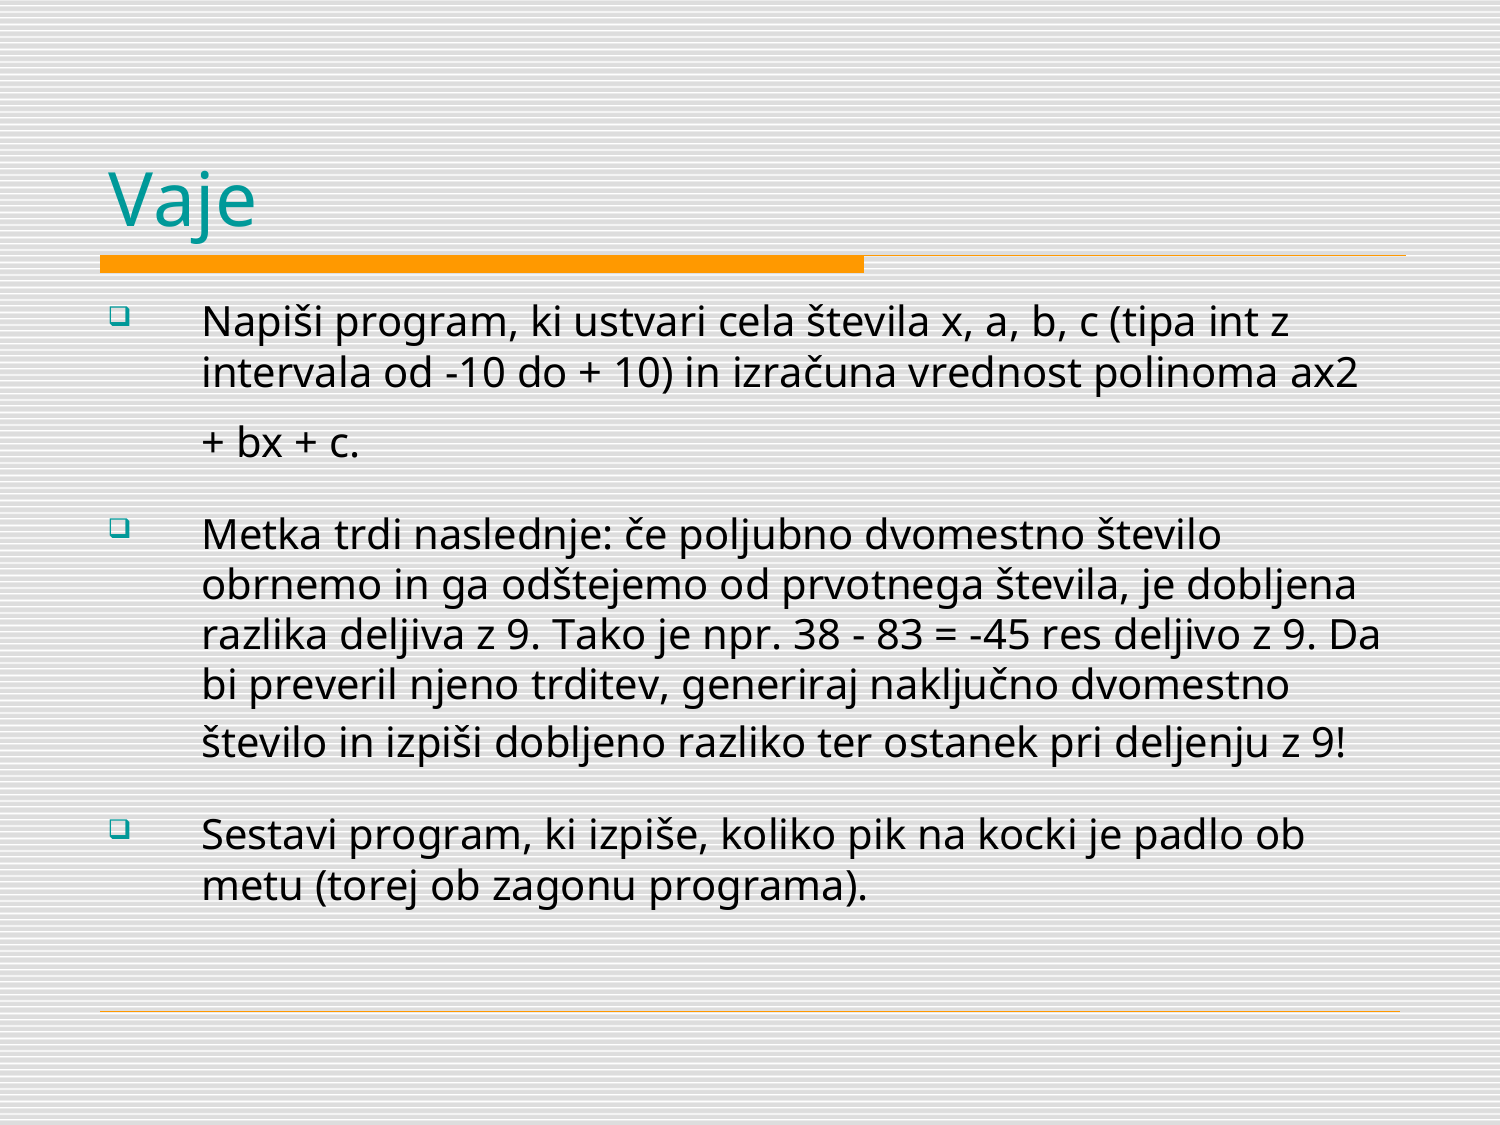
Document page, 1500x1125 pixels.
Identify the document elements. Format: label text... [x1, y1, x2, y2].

list Napiši program, ki ustvari cela števila x, a, b, c (tipa int z intervala od -10 do + 10) in izračuna vrednost polinoma ax2 + bx + c. Metka trdi naslednje: če poljubno dvomestno število obrnemo in ga odštejemo od prvotnega števila, je dobljena razlika deljiva z 9. Tako je npr. 38 - 83 = -45 res deljivo z 9. Da bi preveril njeno trditev, generiraj naključno dvomestno število in izpiši dobljeno razliko ter ostanek pri deljenju z 9! Sestavi program, ki izpiše, koliko pik na kocki je padlo ob metu (torej ob zagonu programa). [92, 287, 1406, 988]
picture [0, 0, 1500, 1125]
title Vaje [94, 49, 1407, 250]
